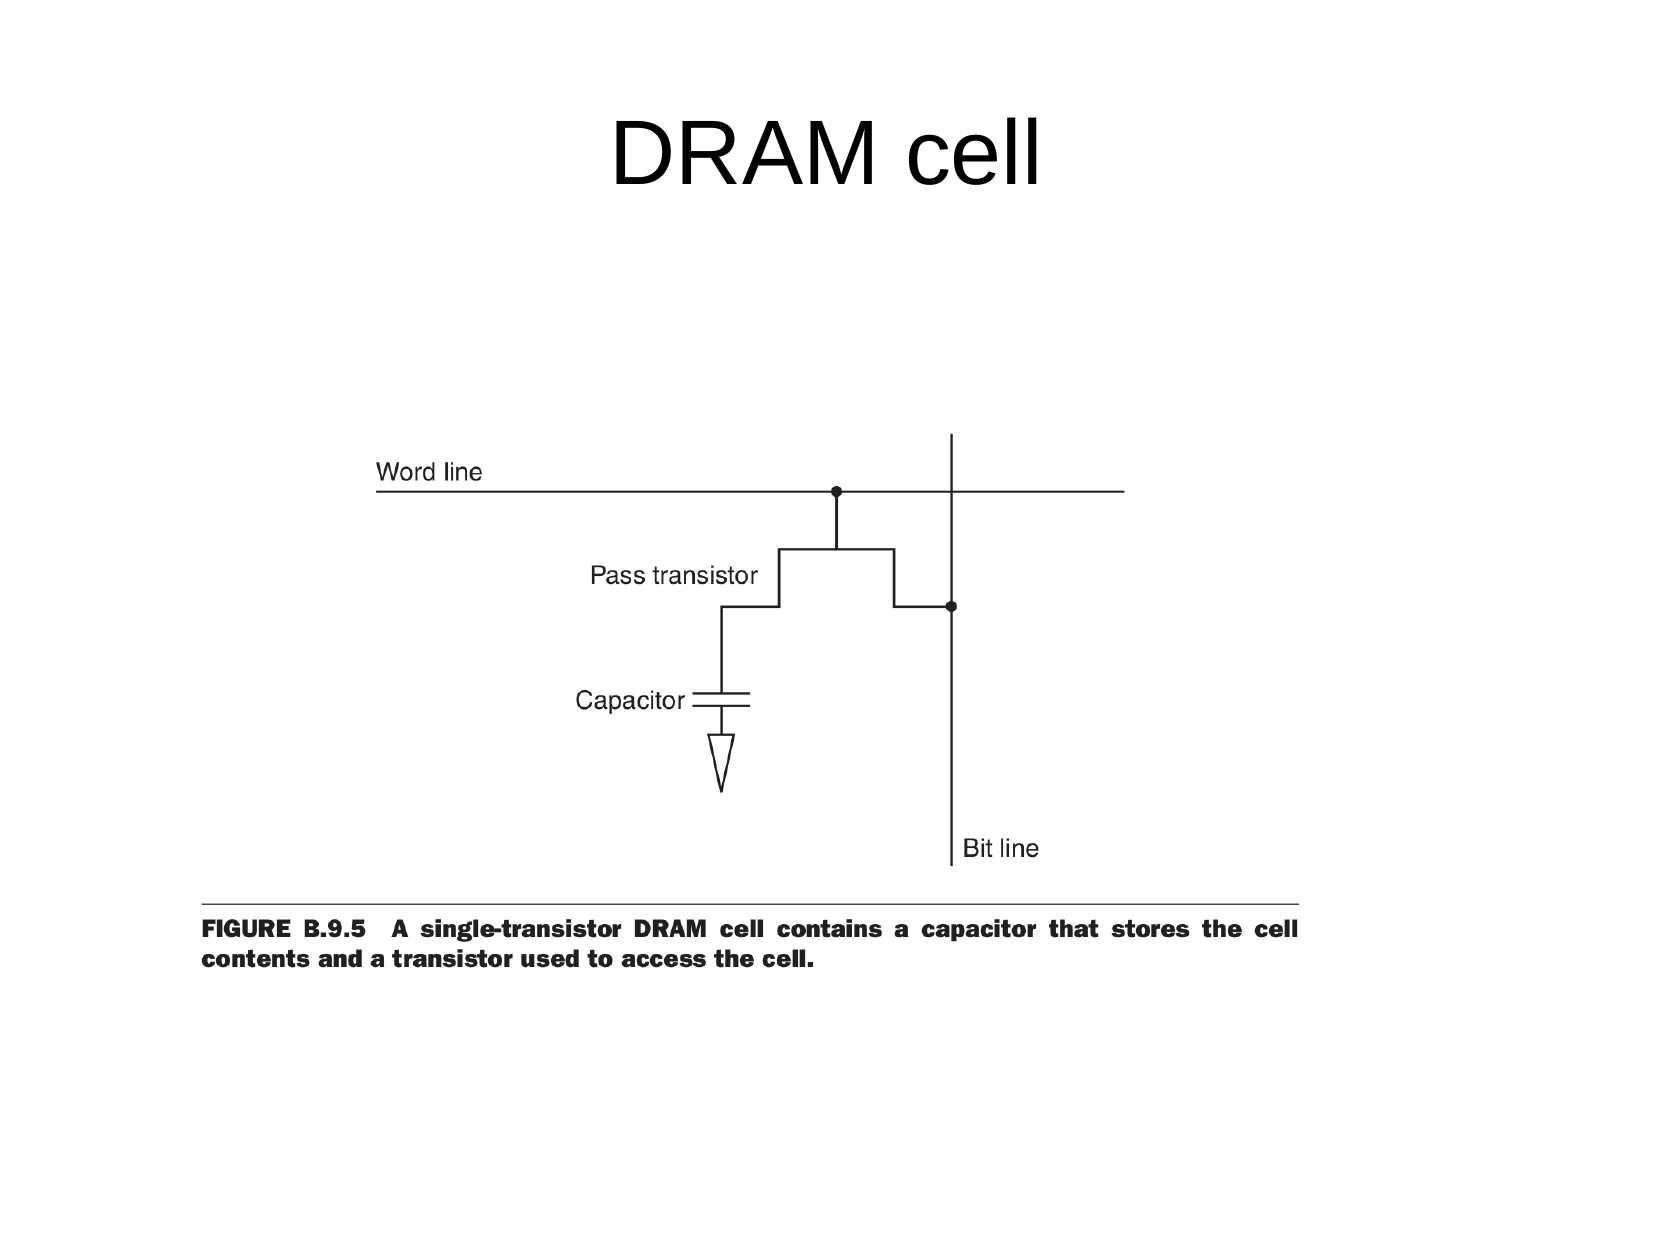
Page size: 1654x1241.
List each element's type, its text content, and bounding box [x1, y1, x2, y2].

title DRAM cell [82, 49, 1571, 257]
picture [187, 412, 1325, 994]
